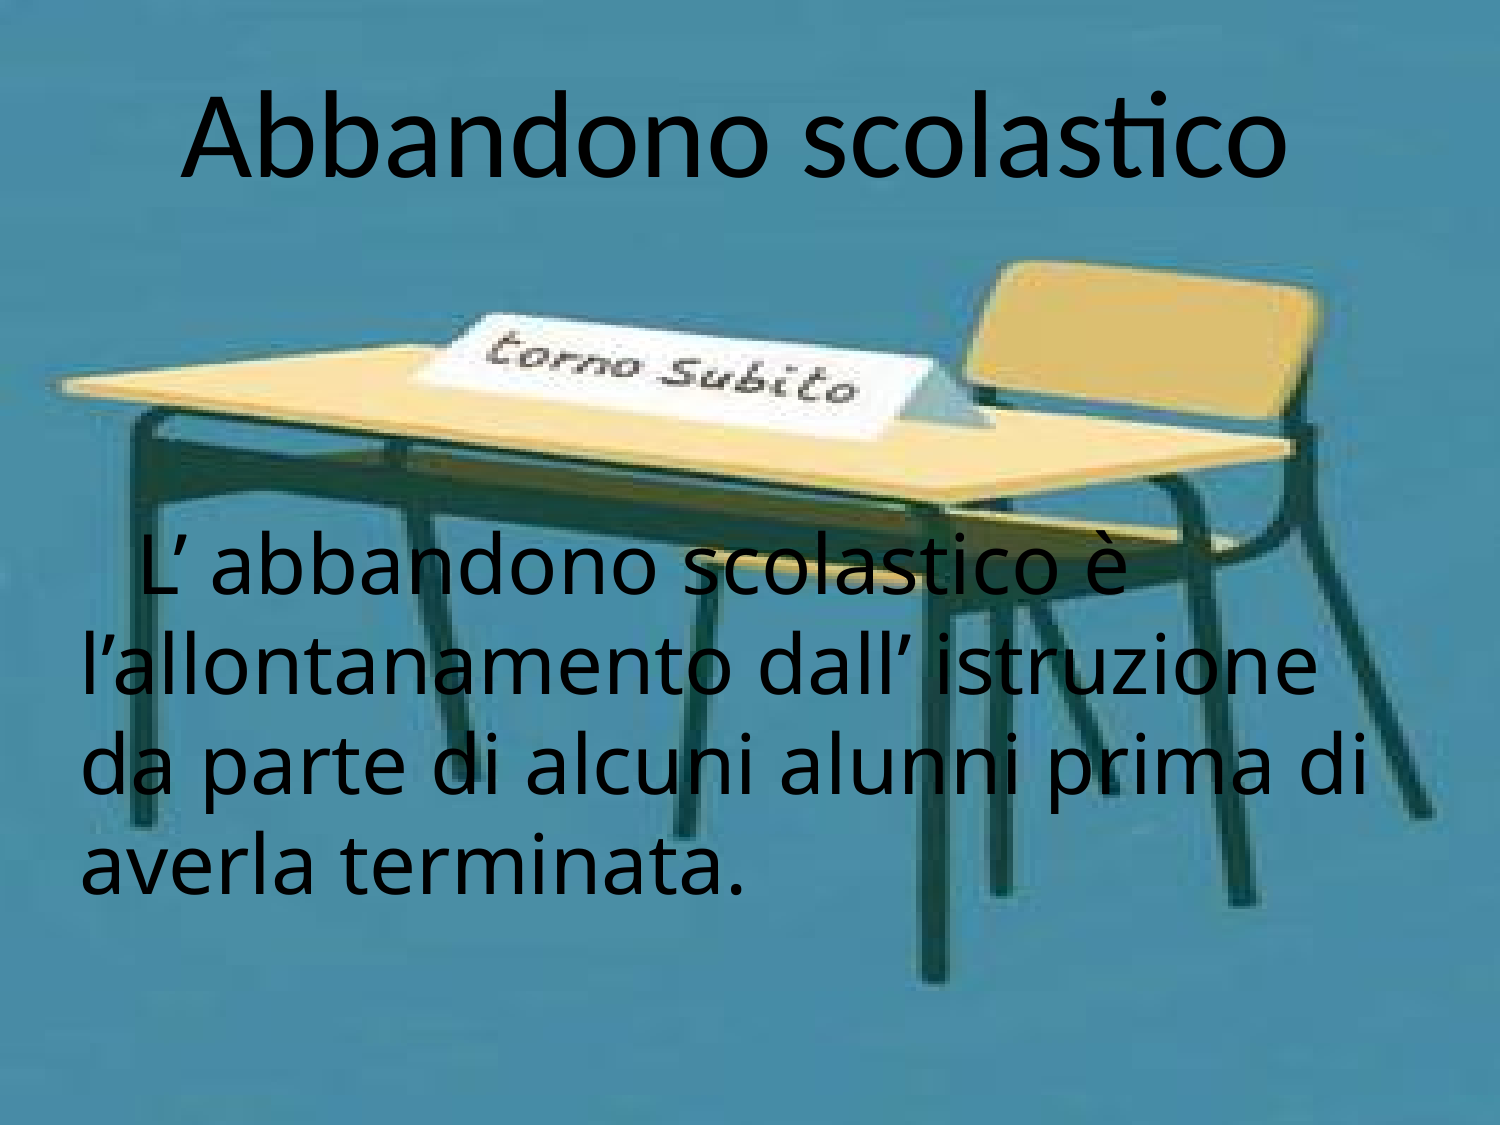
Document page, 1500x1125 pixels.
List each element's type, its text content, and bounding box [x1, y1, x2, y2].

title Abbandono scolastico [75, 45, 1425, 233]
list L’ abbandono scolastico è l’allontanamento dall’ istruzione da parte di alcuni alunni prima di averla terminata. [64, 503, 1415, 1083]
picture [0, 0, 1500, 1125]
